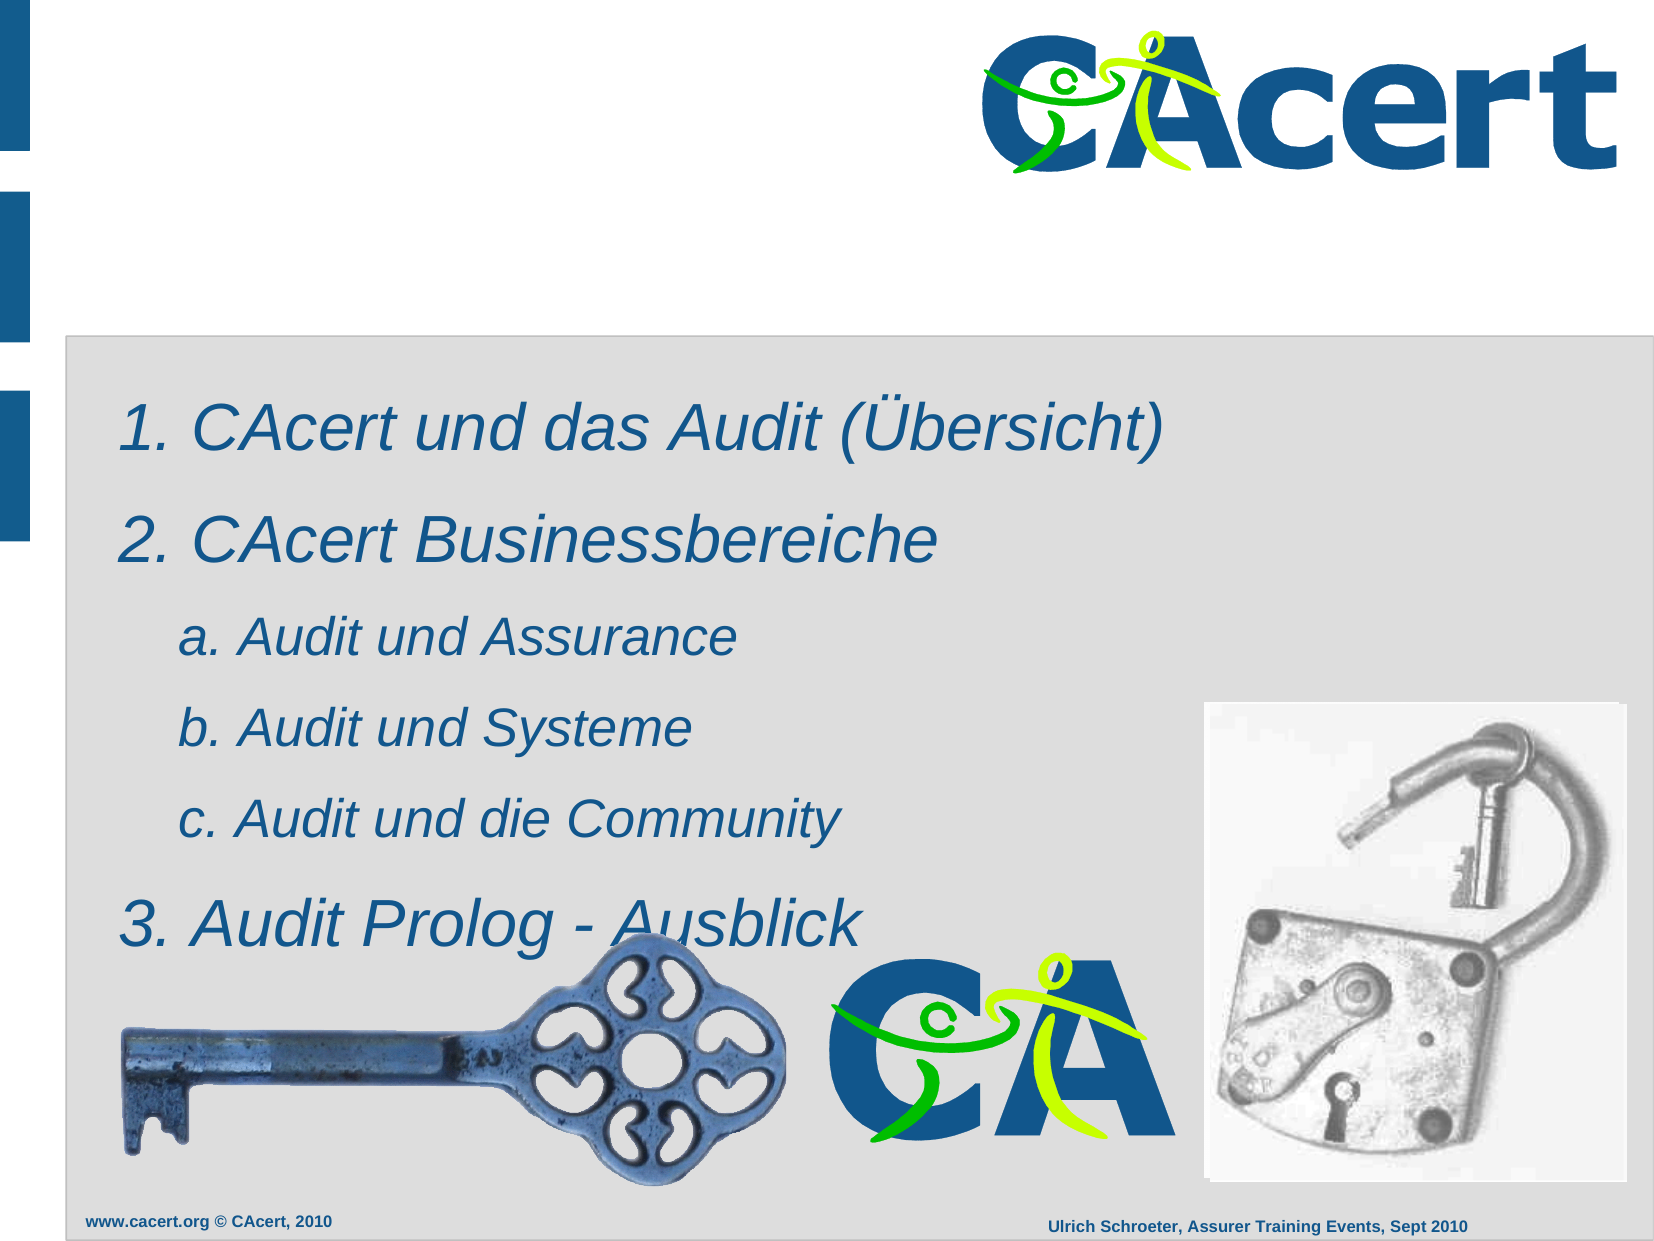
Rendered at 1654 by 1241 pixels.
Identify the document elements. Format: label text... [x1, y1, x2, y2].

picture [826, 950, 1177, 1145]
picture [1204, 702, 1627, 1182]
picture [106, 915, 800, 1203]
title 1. CAcert und das Audit (Übersicht) 2. CAcert Businessbereiche a. Audit und Assurance b. Audit und Systeme c. Audit und die Community 3. Audit Prolog - Ausblick [118, 371, 1530, 942]
